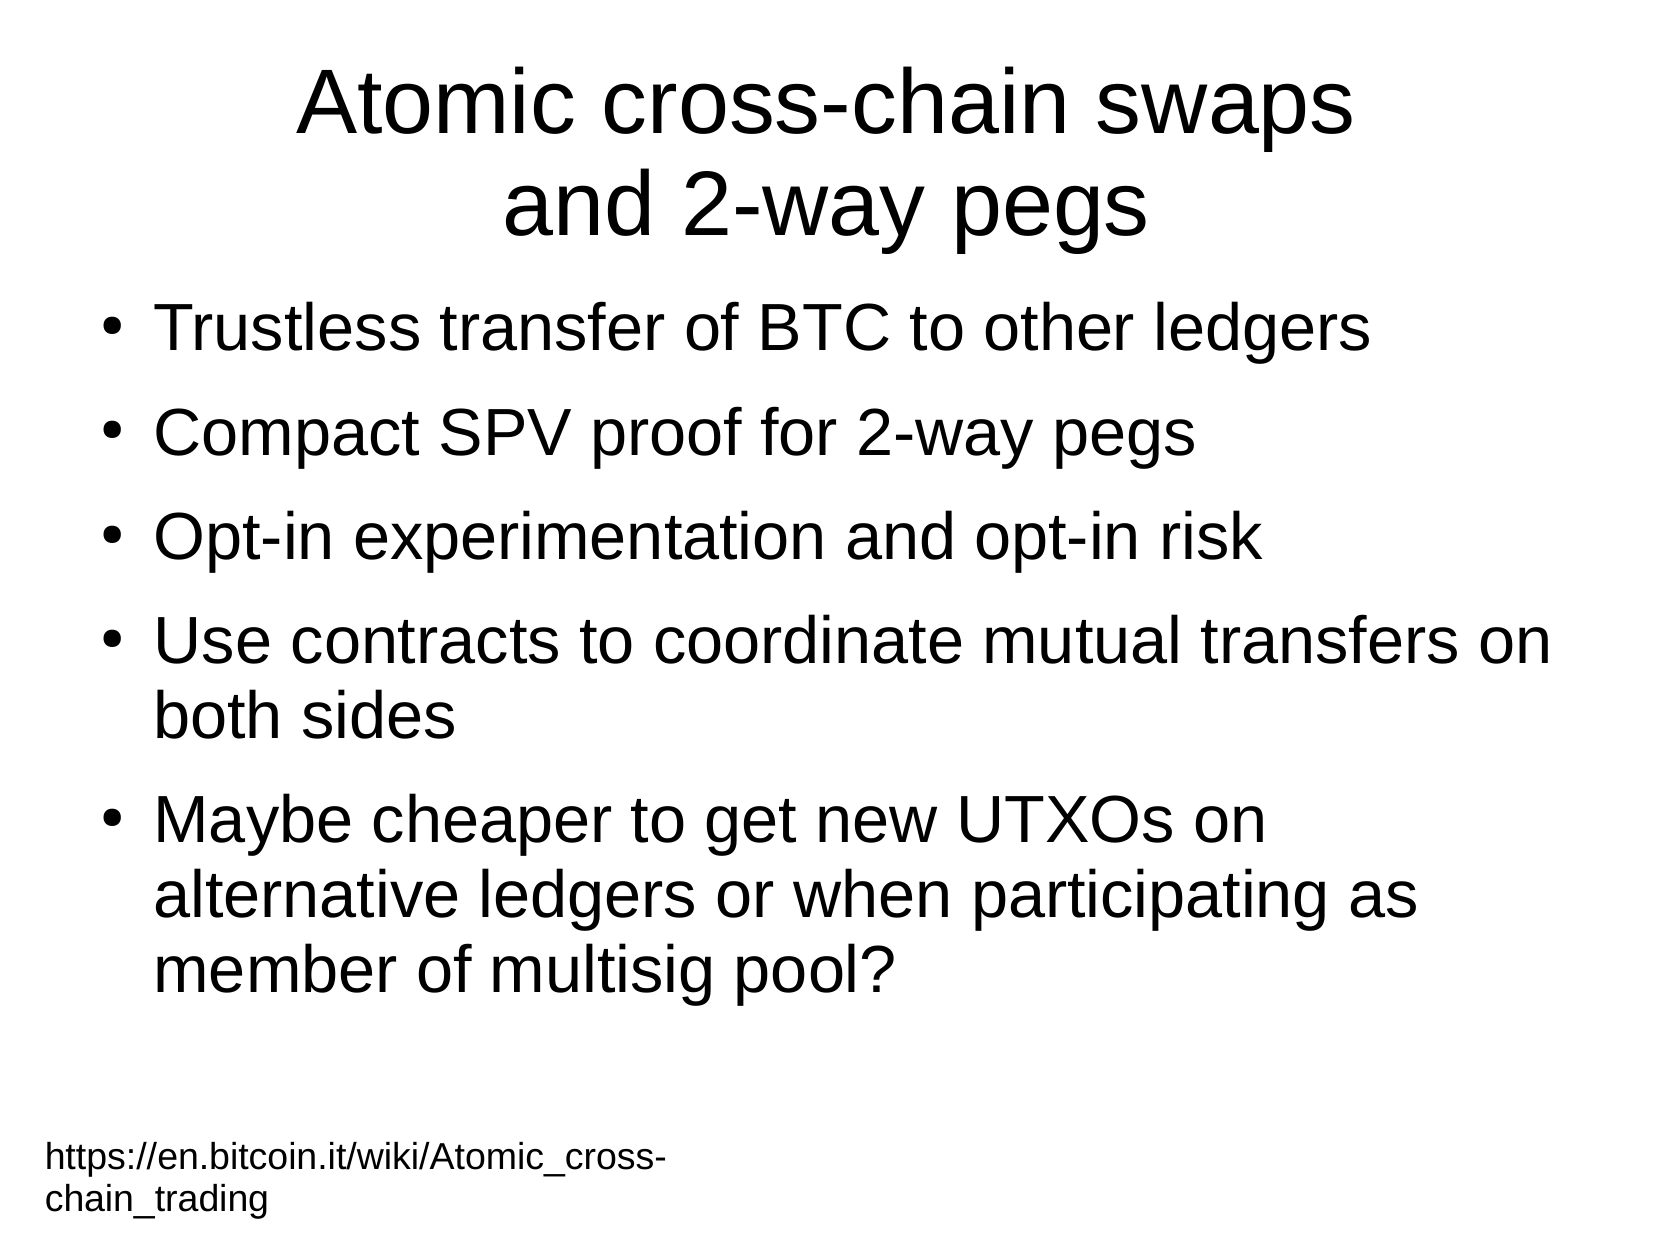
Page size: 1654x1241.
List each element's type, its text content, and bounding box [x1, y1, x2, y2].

text_box https://en.bitcoin.it/wiki/Atomic_cross-chain_trading [30, 1128, 906, 1186]
list Trustless transfer of BTC to other ledgers Compact SPV proof for 2-way pegs Opt-in experimentation and opt-in risk Use contracts to coordinate mutual transfers on both sides Maybe cheaper to get new UTXOs on alternative ledgers or when participating as member of multisig pool? [82, 290, 1571, 1010]
title Atomic cross-chain swaps and 2-way pegs [82, 49, 1571, 257]
